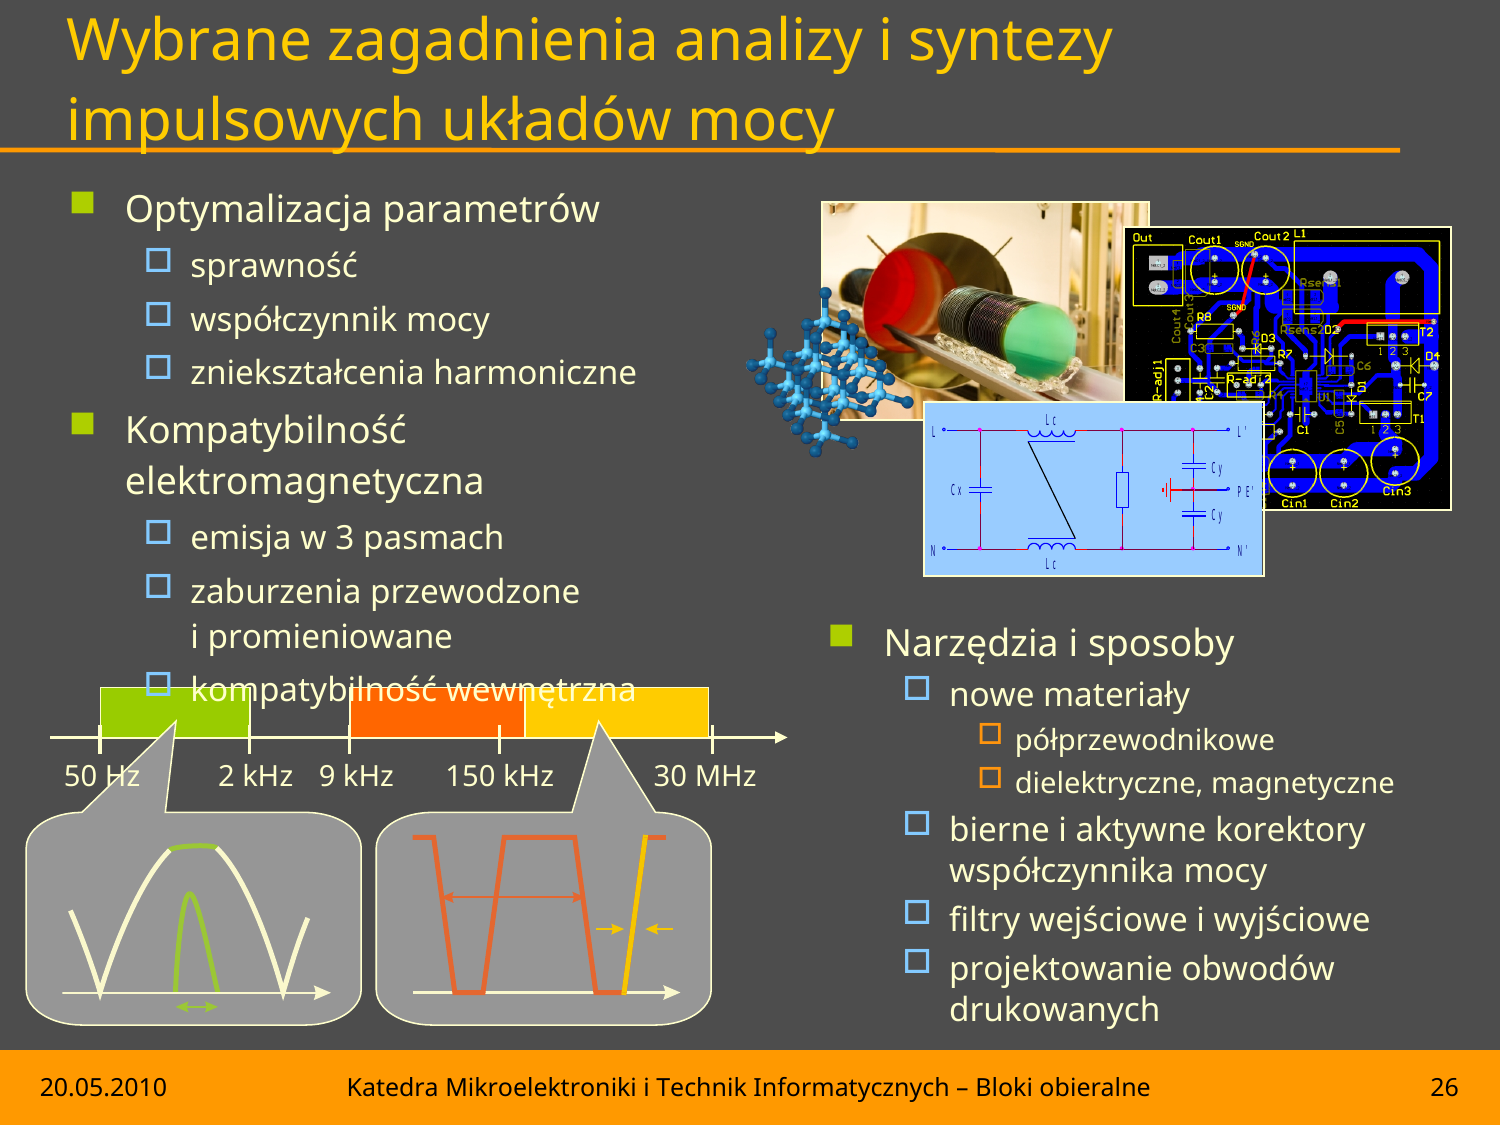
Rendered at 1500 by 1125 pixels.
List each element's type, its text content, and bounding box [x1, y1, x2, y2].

text_box 150 kHz [430, 749, 570, 801]
text_box [506, 687, 512, 696]
text_box [461, 687, 467, 696]
text_box [495, 687, 500, 696]
text_box [26, 687, 362, 1026]
picture [924, 403, 1263, 576]
picture [737, 203, 1148, 466]
picture [62, 843, 332, 1013]
text_box [149, 687, 167, 693]
text_box [450, 687, 455, 696]
text_box 9 kHz [309, 749, 409, 801]
text_box 50 Hz [49, 749, 156, 801]
text_box 2 kHz [203, 749, 309, 801]
text_box [623, 692, 631, 699]
picture [412, 834, 681, 1000]
text_box [349, 687, 712, 1026]
text_box [213, 687, 223, 699]
list Optymalizacja parametrów sprawność współczynnik mocy zniekształcenia harmoniczne Kompatybilność elektromagnetyczna emisja w 3 pasmach zaburzenia przewodzone i promieniowane kompatybilność wewnętrzna [53, 174, 715, 676]
text_box [390, 687, 400, 699]
picture [1125, 228, 1450, 509]
title Wybrane zagadnienia analizy i syntezy impulsowych układów mocy [52, 0, 1469, 156]
list Narzędzia i sposoby nowe materiały półprzewodnikowe dielektryczne, magnetyczne bierne i aktywne korektory współczynnika mocy filtry wejściowe i wyjściowe projektowanie obwodów drukowanych [812, 612, 1474, 1002]
text_box 30 MHz [638, 749, 772, 801]
